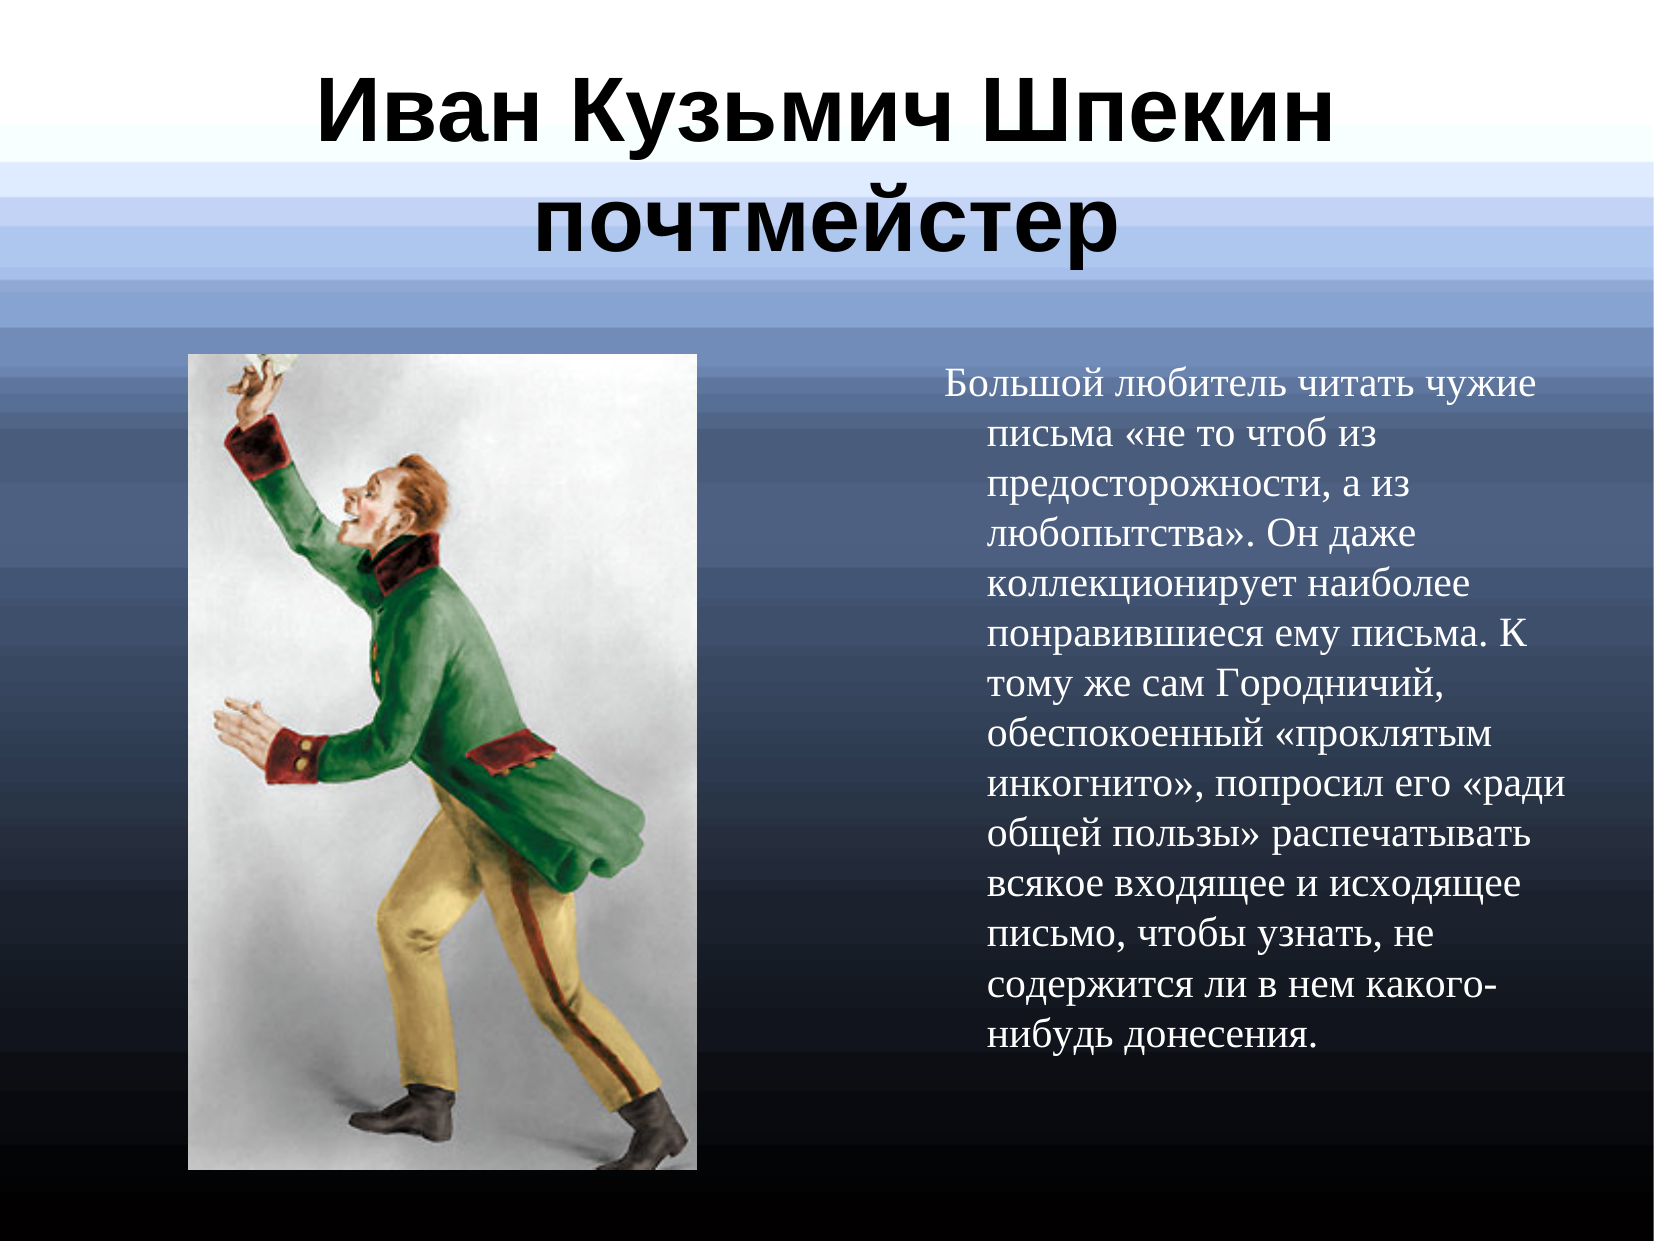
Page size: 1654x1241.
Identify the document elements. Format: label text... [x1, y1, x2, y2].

picture [188, 354, 697, 1170]
title Иван Кузьмич Шпекин почтмейстер [82, 49, 1571, 257]
list Большой любитель читать чужие письма «не то чтоб из предосторожности, а из любопытства». Он даже коллекционирует наиболее понравившиеся ему письма. К тому же сам Городничий, обеспокоенный «проклятым инкогнито», попросил его «ради общей пользы» распечатывать всякое входящее и исходящее письмо, чтобы узнать, не содержится ли в нем какого-нибудь донесения. [845, 354, 1572, 1074]
